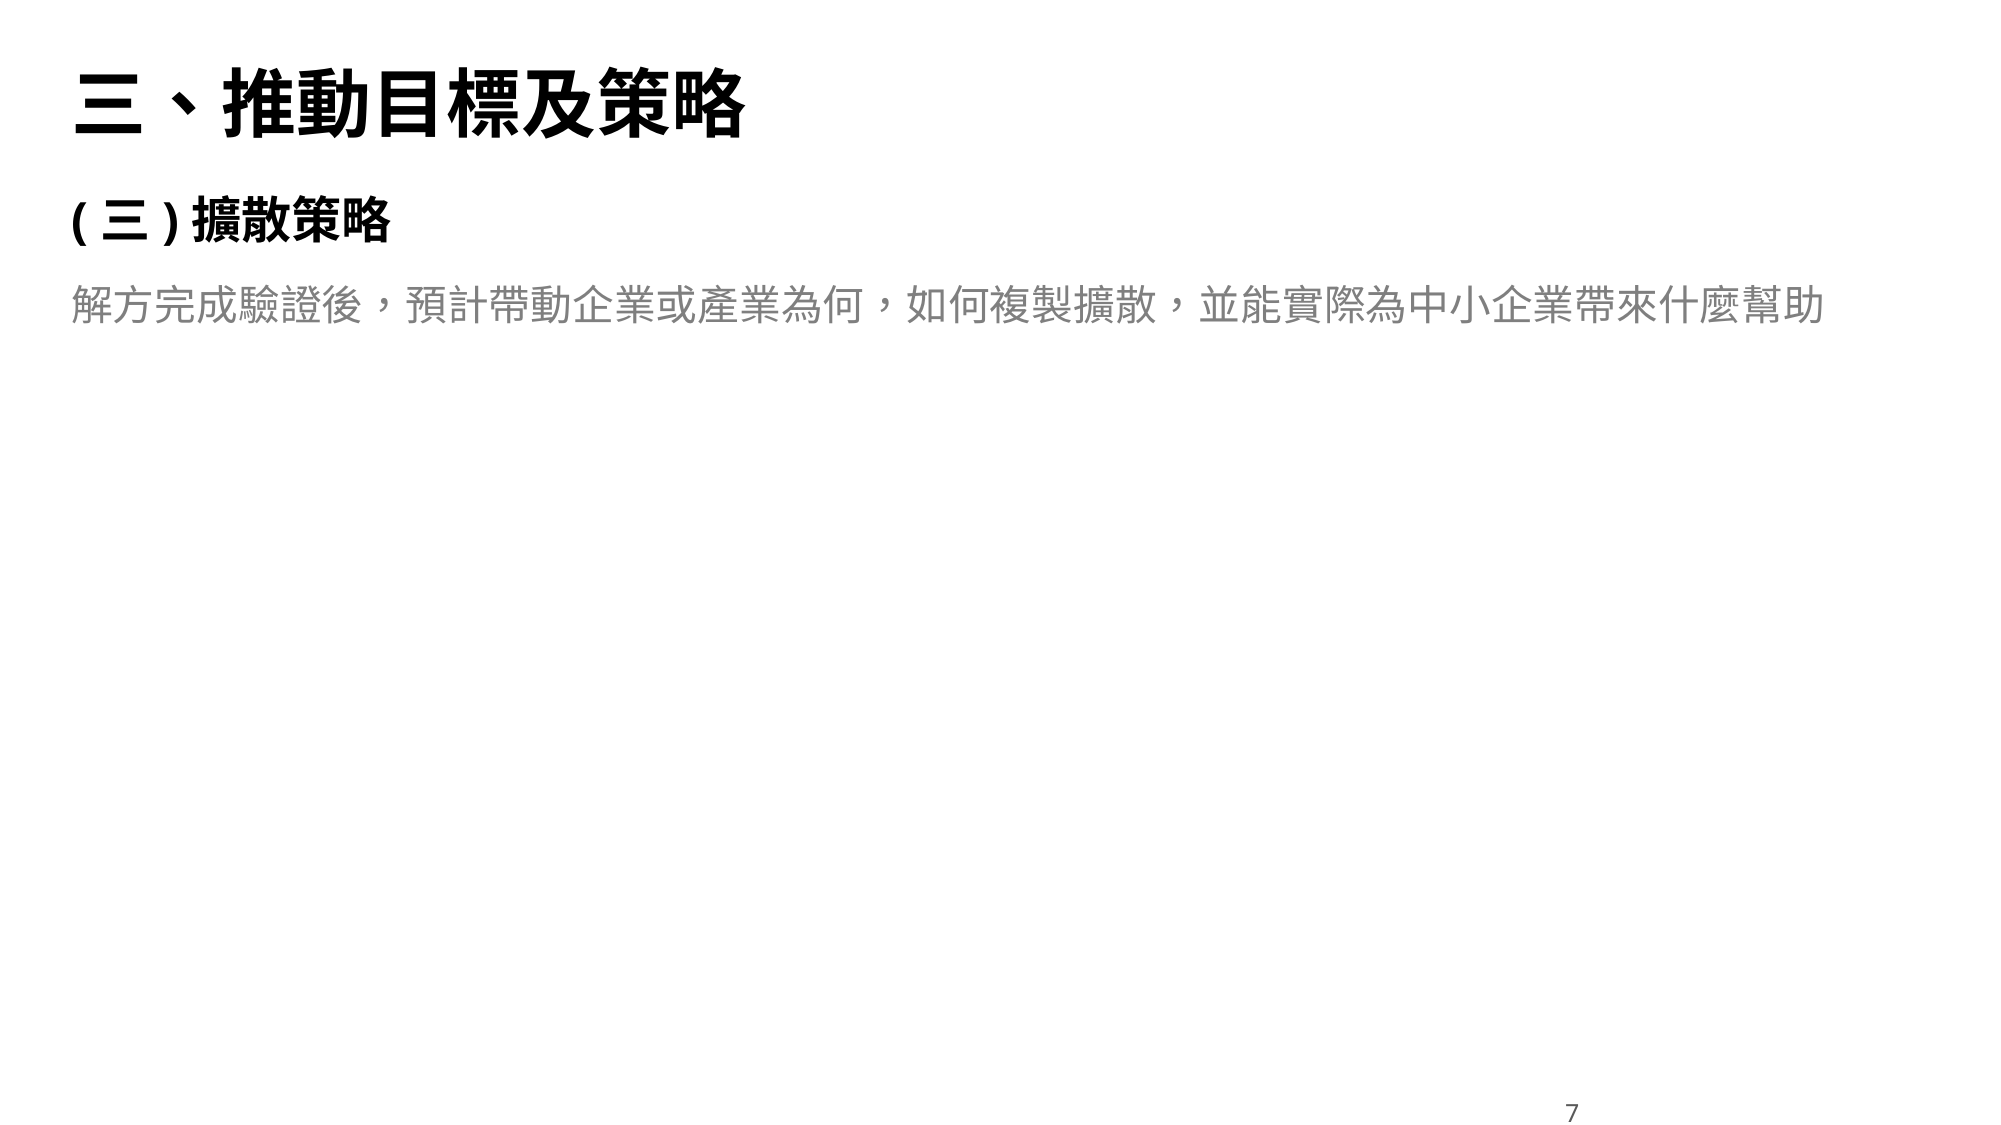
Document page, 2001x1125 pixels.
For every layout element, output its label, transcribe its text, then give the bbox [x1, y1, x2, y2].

text_box [1550, 1089, 2000, 1125]
text_box (三)擴散策略 [56, 173, 742, 270]
text_box 解方完成驗證後，預計帶動企業或產業為何，如何複製擴散，並能實際為中小企業帶來什麼幫助 [56, 270, 1857, 337]
title 三、推動目標及策略 [56, 52, 1857, 162]
